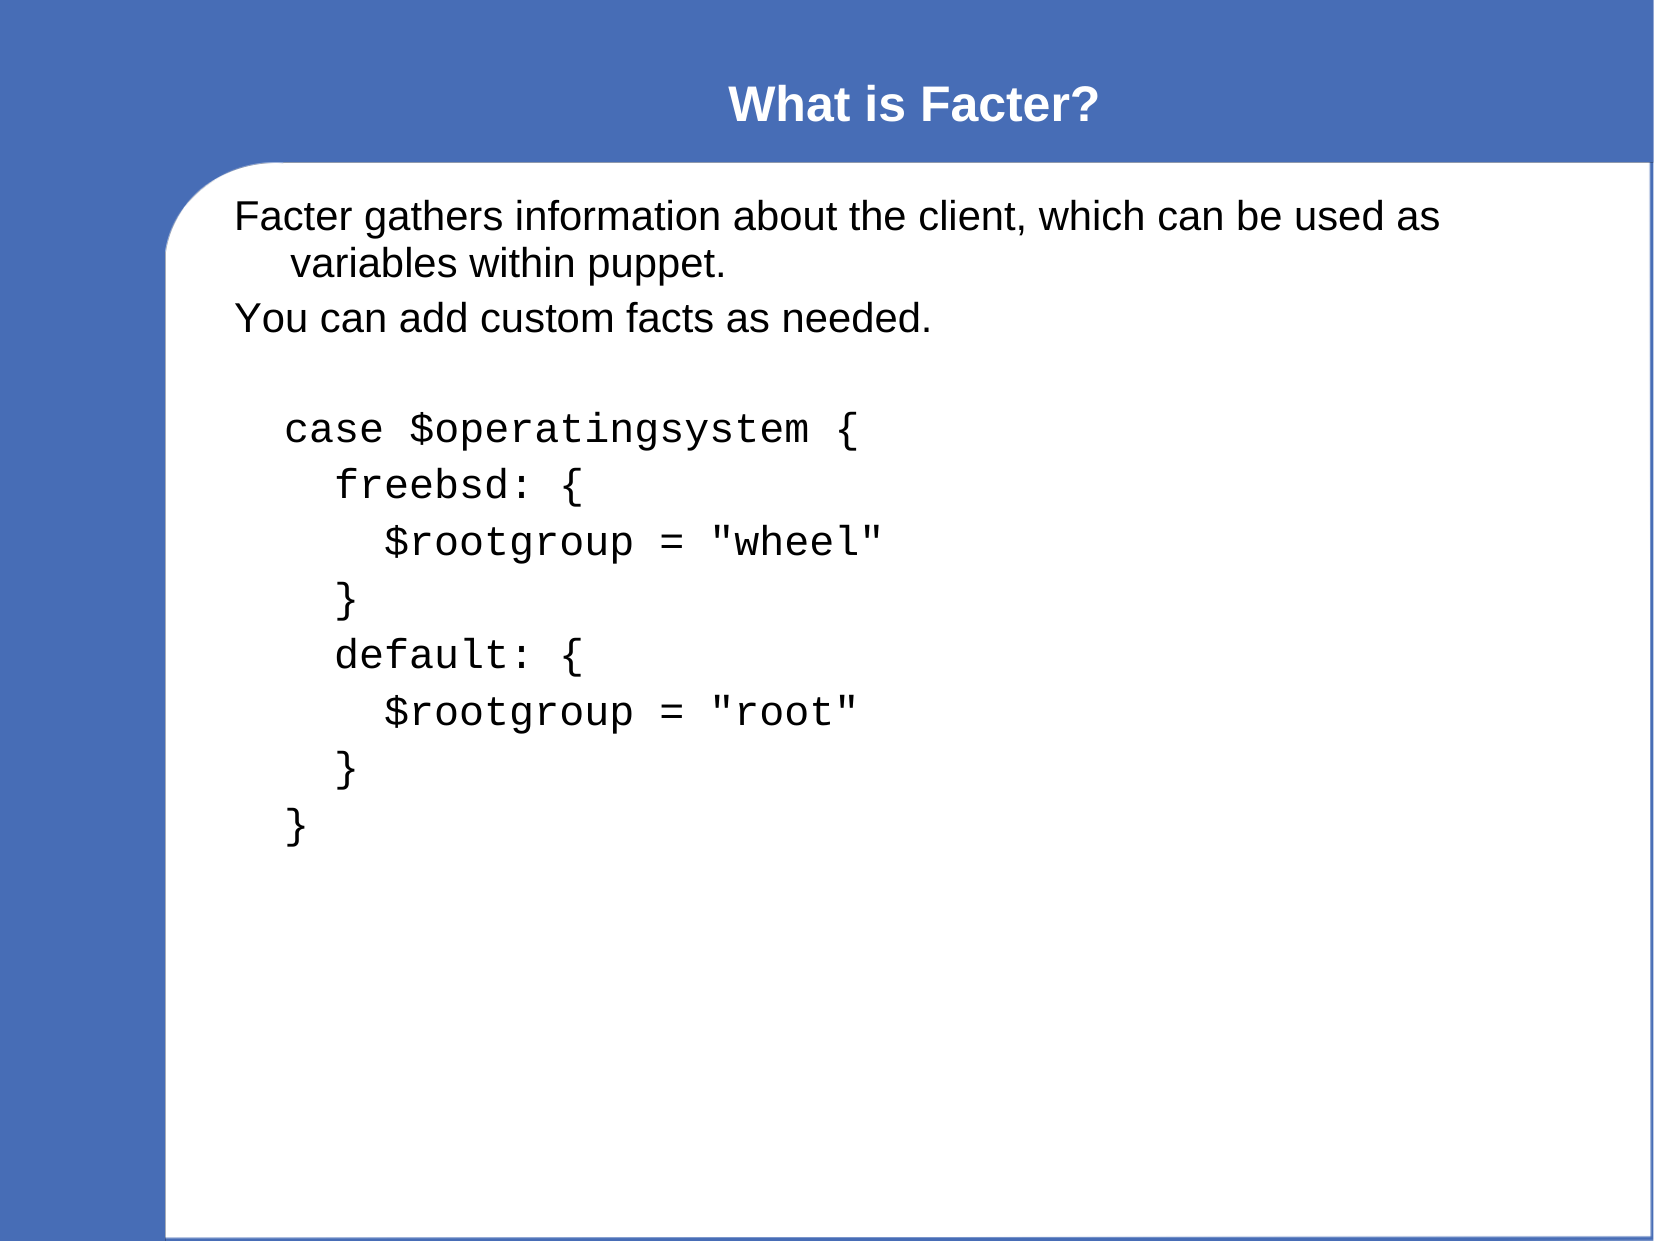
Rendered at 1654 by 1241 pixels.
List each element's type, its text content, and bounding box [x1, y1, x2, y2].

picture [0, 0, 1654, 1241]
list Facter gathers information about the client, which can be used as variables within puppet. You can add custom facts as needed. case $operatingsystem { freebsd: { $rootgroup = "wheel" } default: { $rootgroup = "root" } } [234, 192, 1596, 1005]
title What is Facter? [234, 27, 1595, 181]
